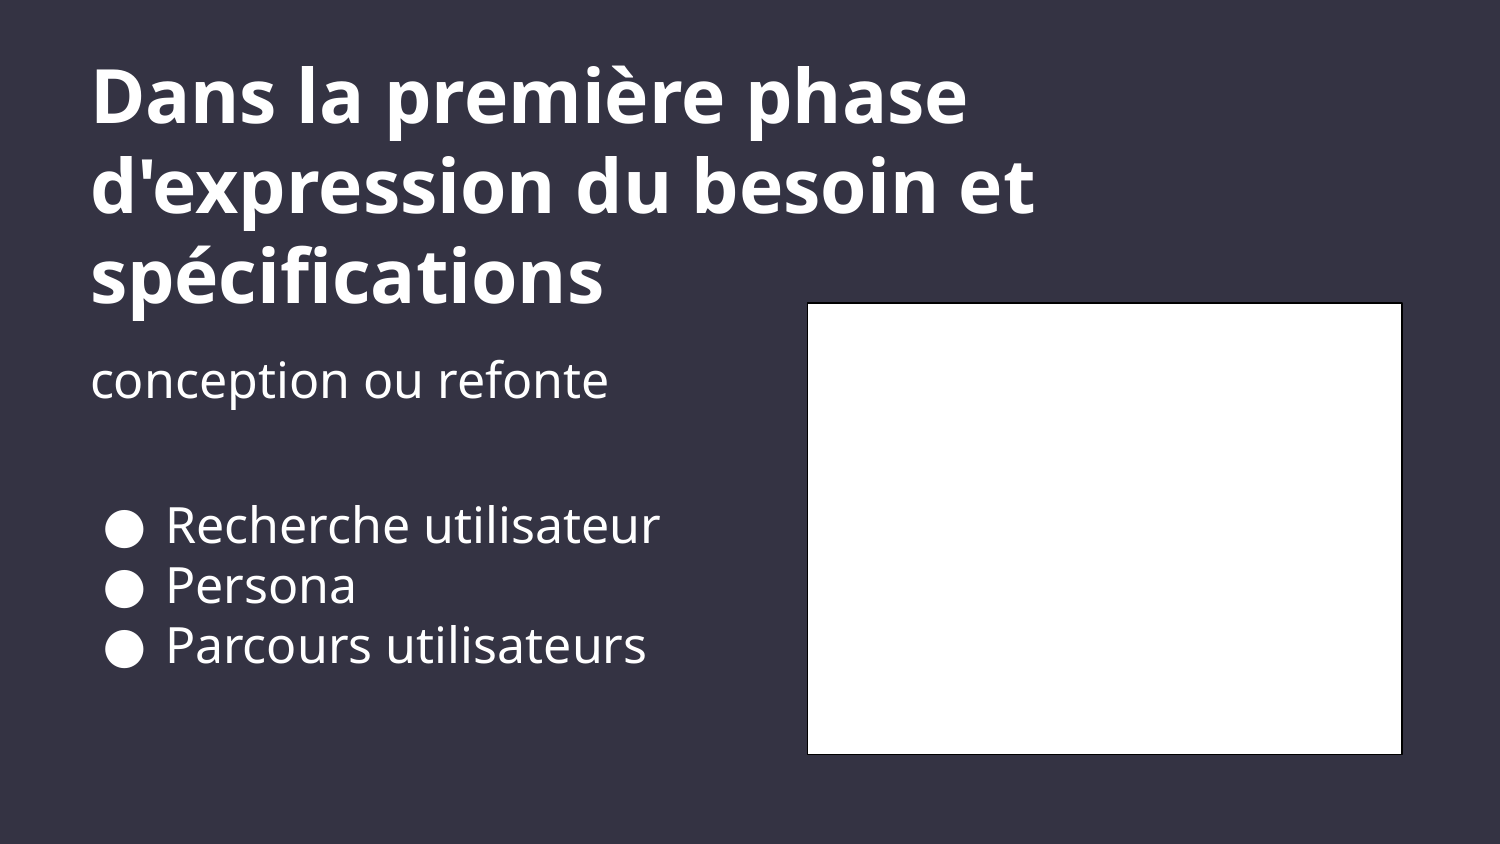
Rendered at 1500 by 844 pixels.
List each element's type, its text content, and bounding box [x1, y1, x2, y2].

list conception ou refonte Recherche utilisateur Persona Parcours utilisateurs [75, 333, 1425, 808]
title Dans la première phase d'expression du besoin et spécifications [75, 33, 1425, 175]
picture [808, 303, 1402, 754]
